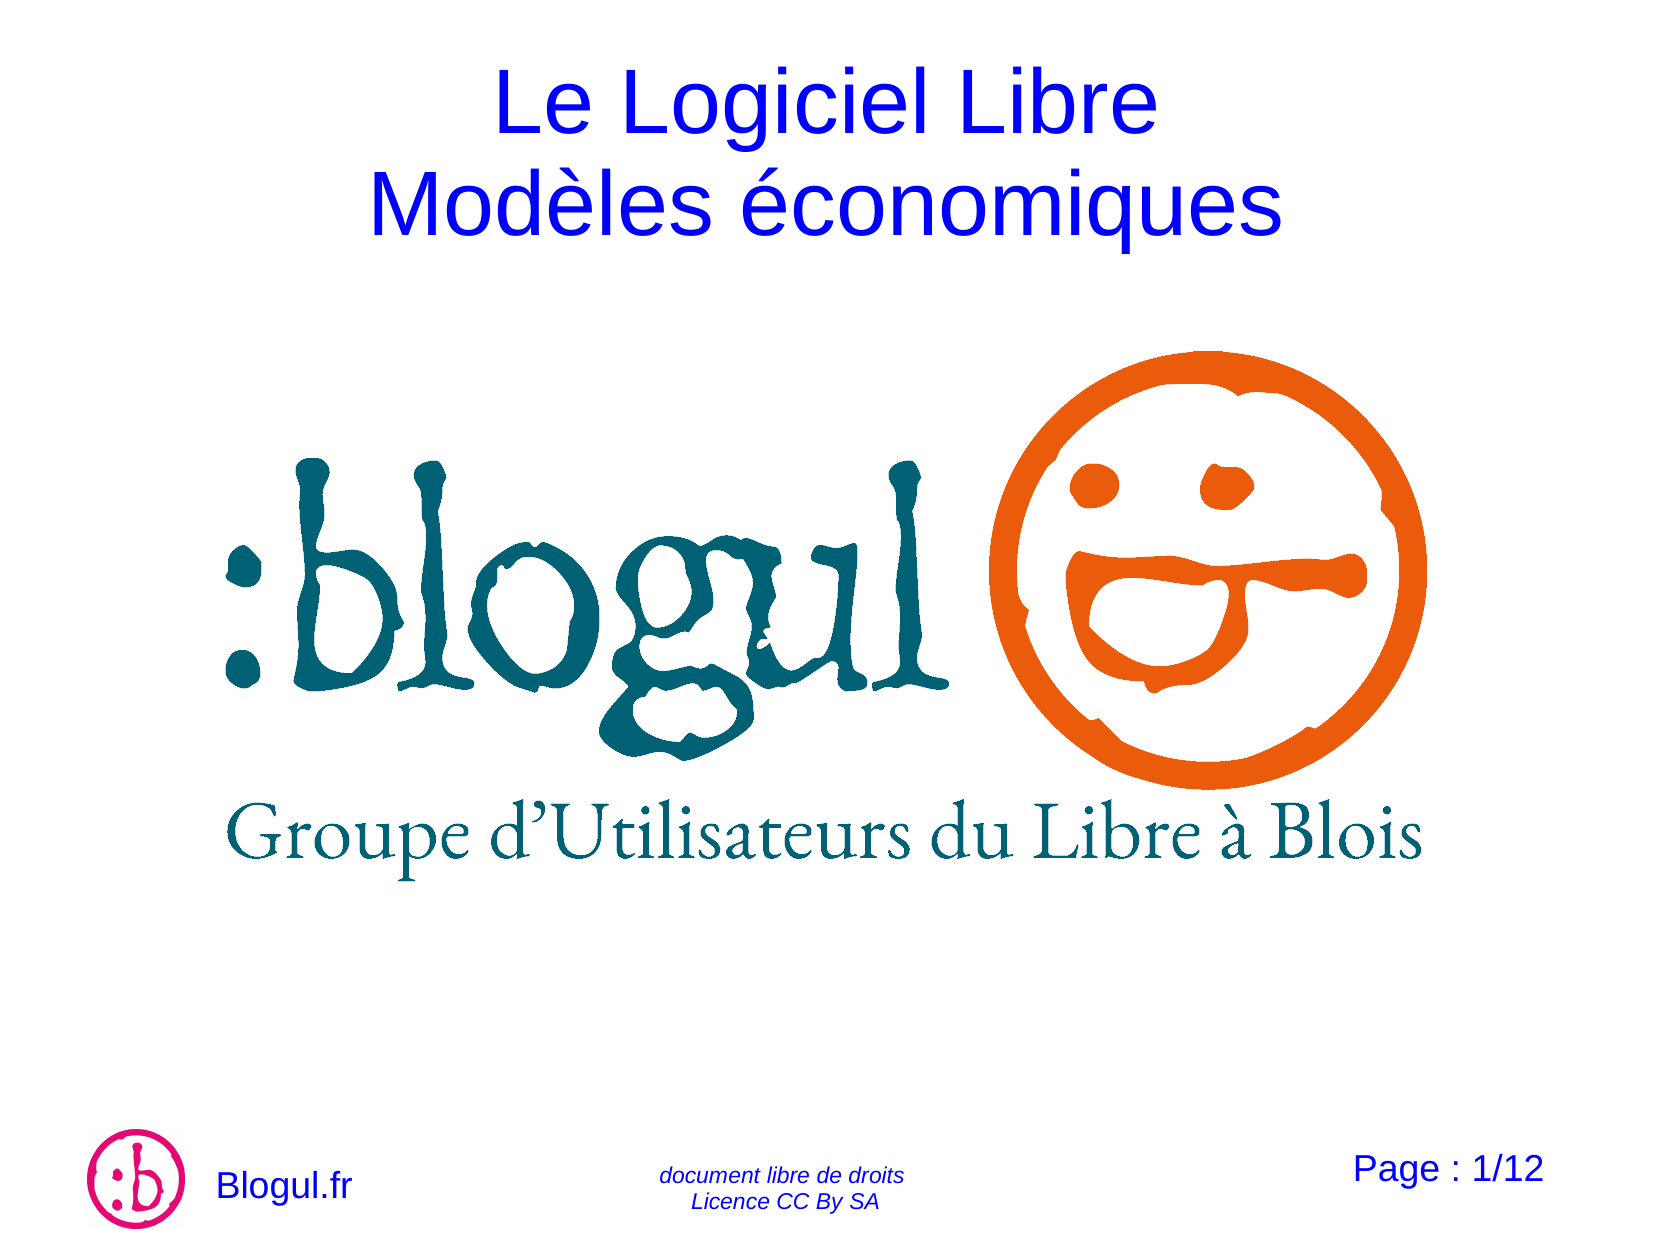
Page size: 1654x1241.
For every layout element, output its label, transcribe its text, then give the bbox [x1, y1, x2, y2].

title Le Logiciel Libre Modèles économiques [82, 49, 1571, 257]
picture [223, 351, 1427, 885]
picture [87, 1129, 185, 1229]
